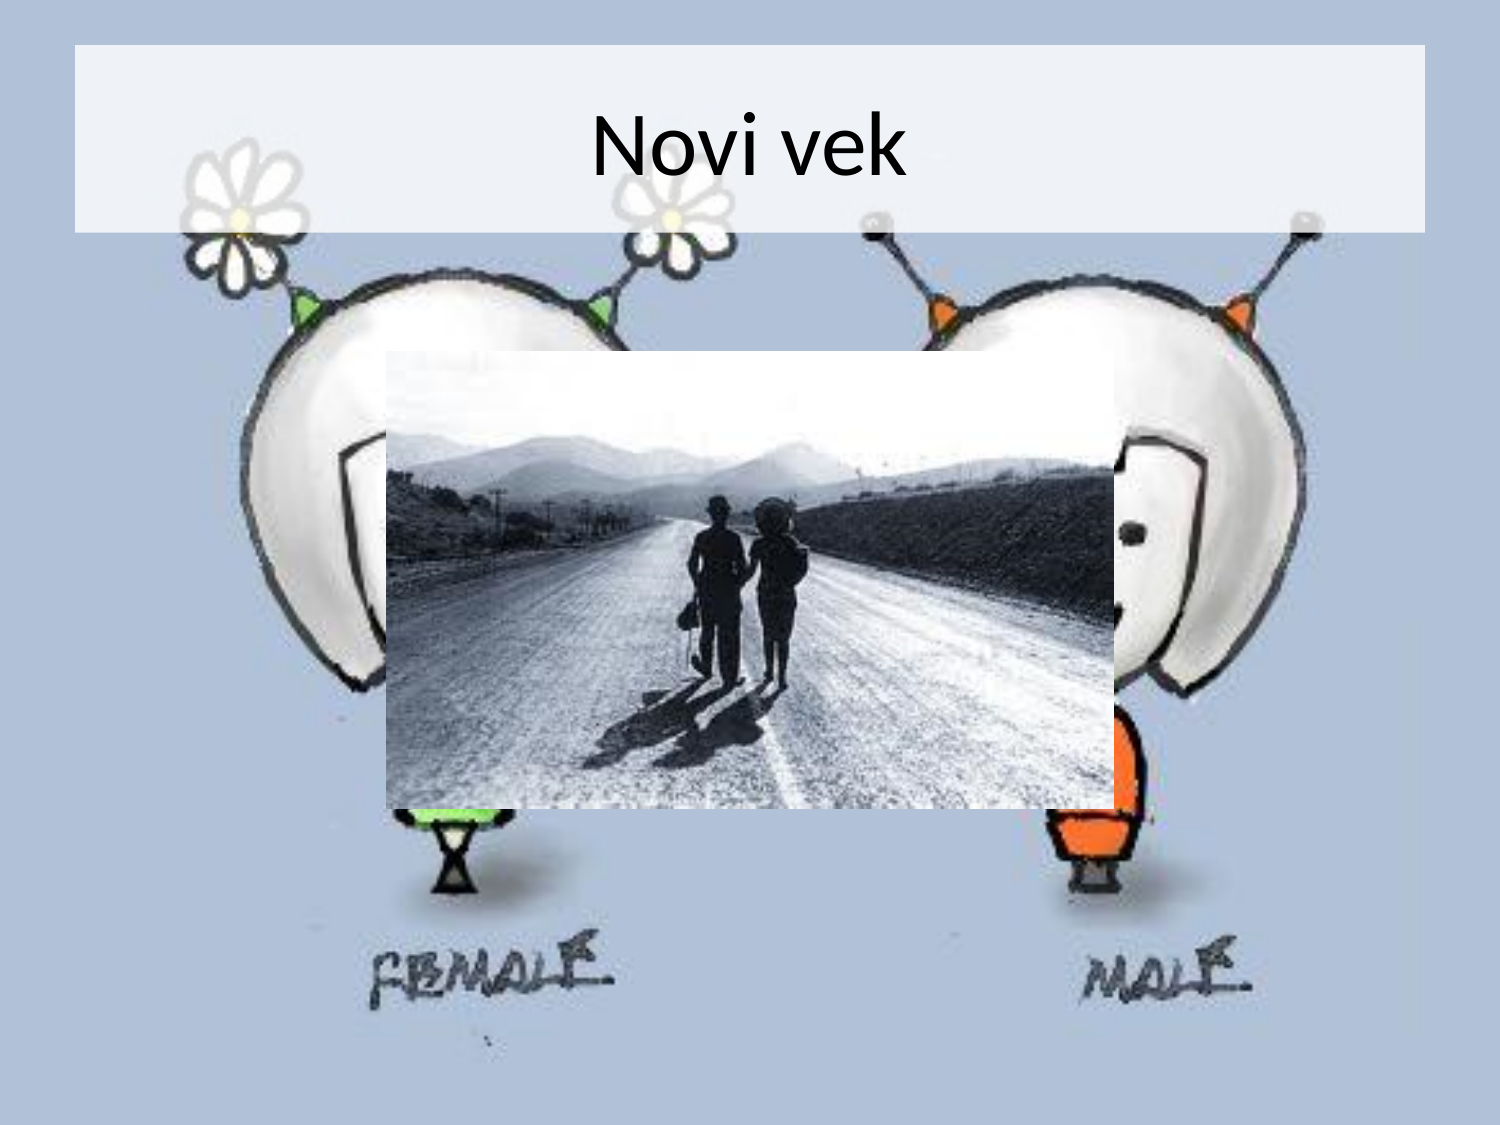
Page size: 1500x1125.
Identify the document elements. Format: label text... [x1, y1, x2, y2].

picture [0, 0, 1500, 1125]
title Novi vek [75, 45, 1425, 233]
